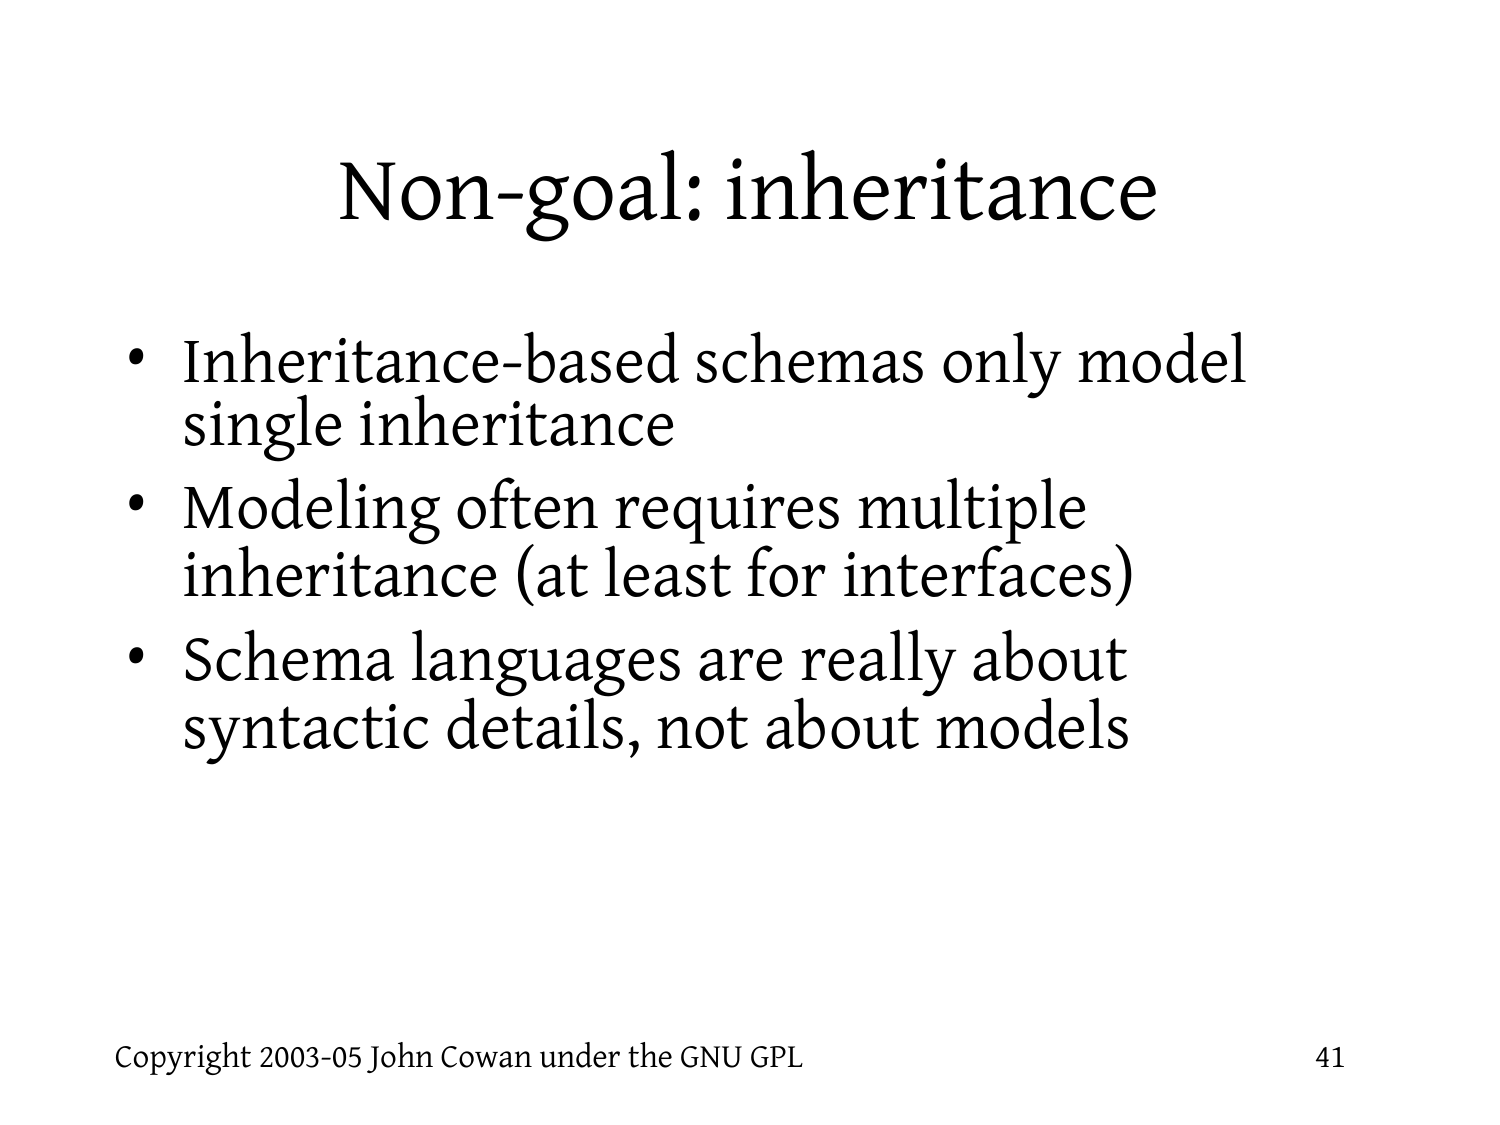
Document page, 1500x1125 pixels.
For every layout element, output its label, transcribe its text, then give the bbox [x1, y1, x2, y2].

list Inheritance-based schemas only model single inheritance Modeling often requires multiple inheritance (at least for interfaces) Schema languages are really about syntactic details, not about models [112, 324, 1388, 1000]
title Non-goal: inheritance [112, 99, 1388, 288]
